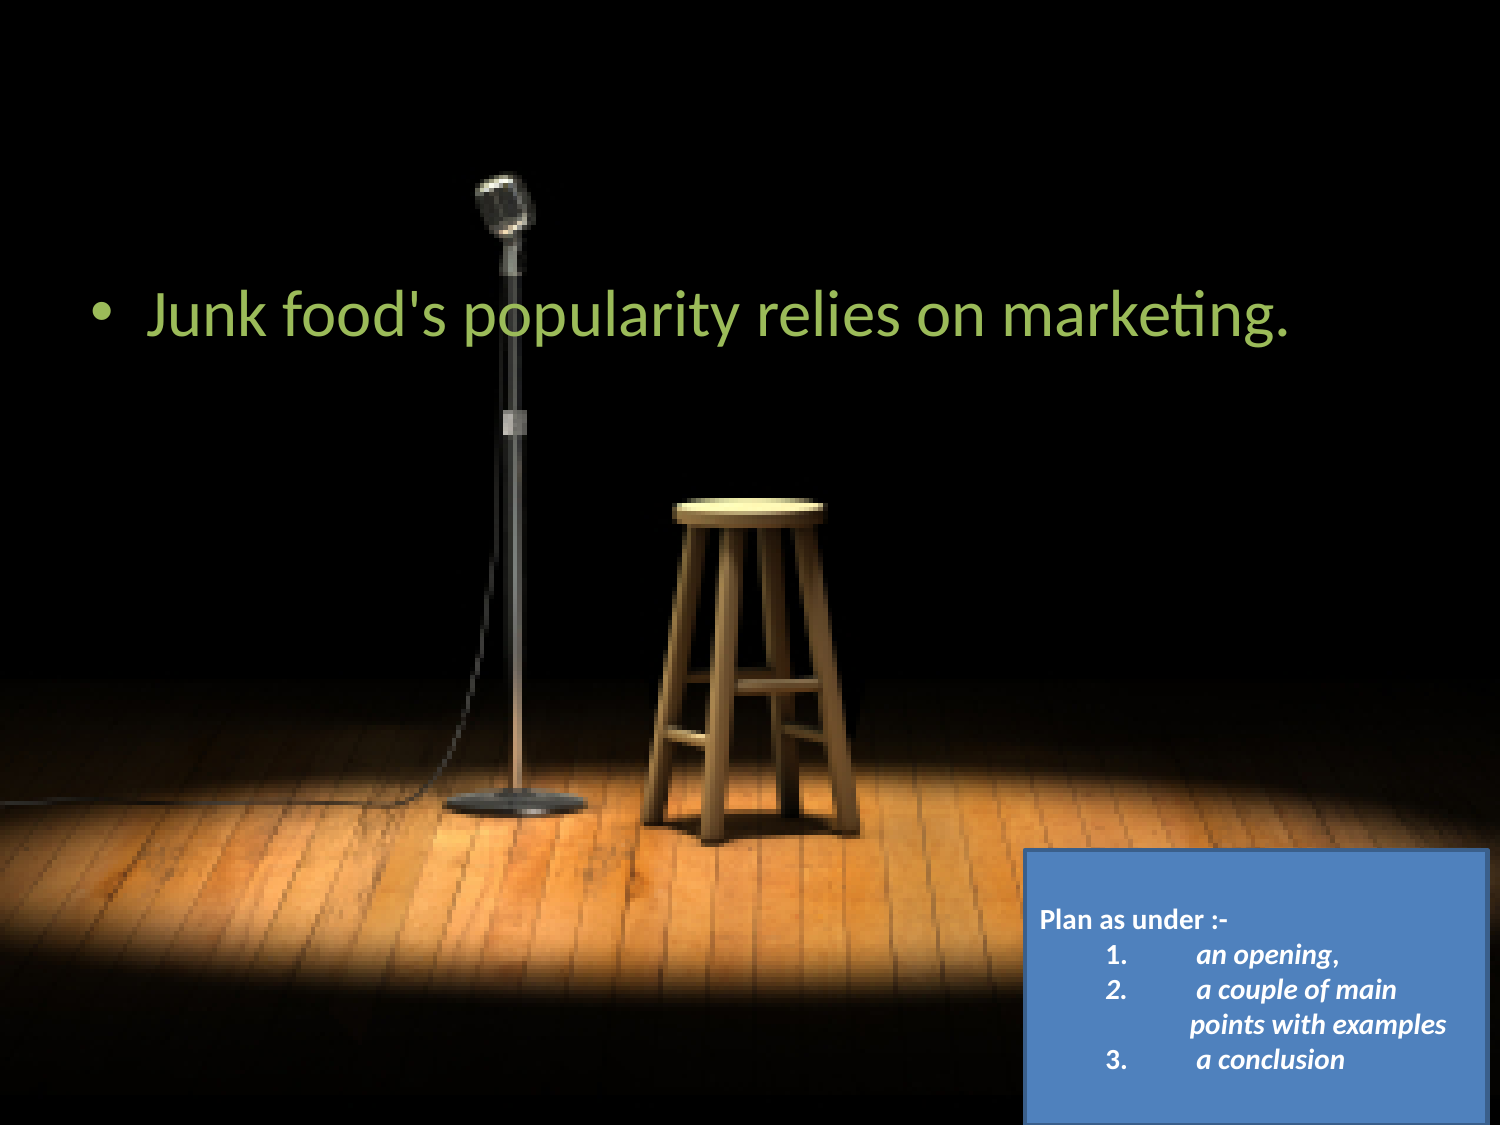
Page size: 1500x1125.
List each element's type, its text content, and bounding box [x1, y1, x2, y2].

text_box Plan as under :- an opening, a couple of main points with examples a conclusion [1024, 849, 1488, 1125]
picture [0, 0, 1500, 1125]
list Junk food's popularity relies on marketing. [75, 262, 1425, 1005]
title 7 [75, 45, 1425, 233]
